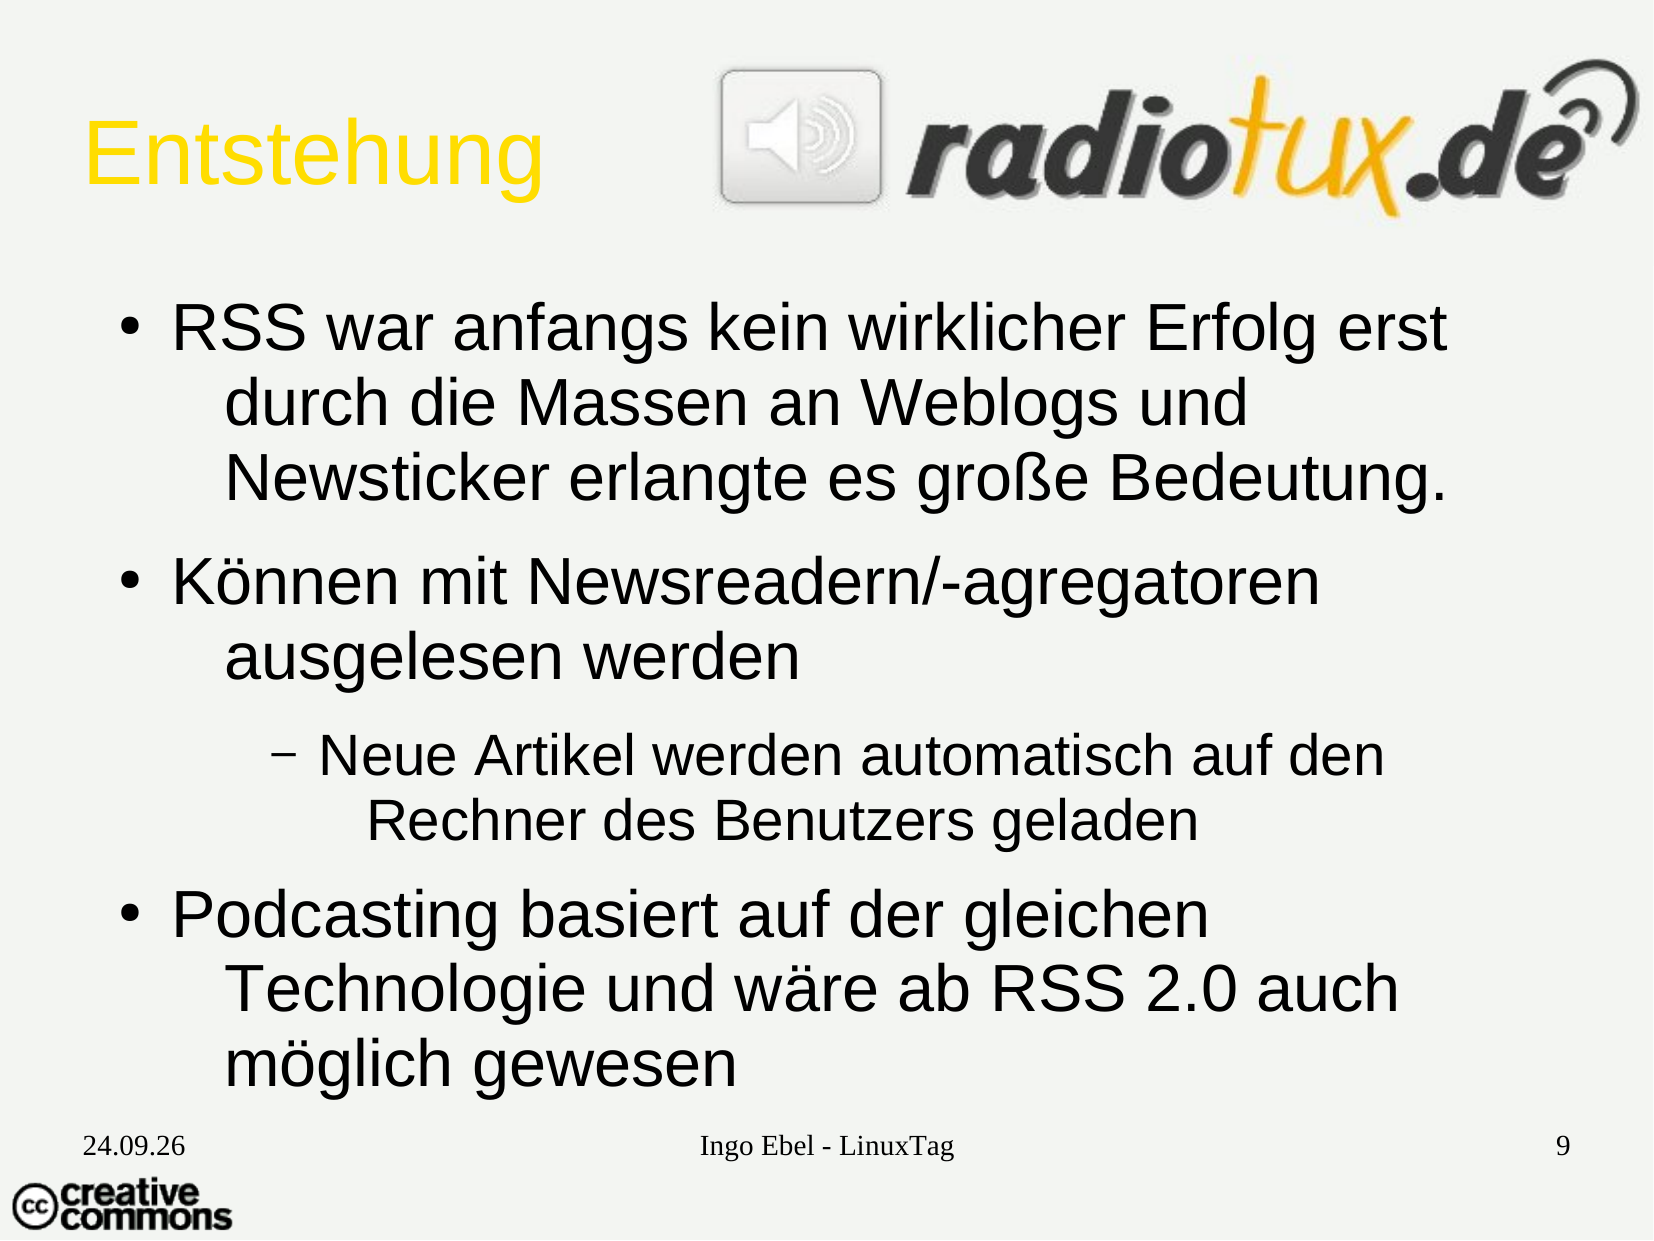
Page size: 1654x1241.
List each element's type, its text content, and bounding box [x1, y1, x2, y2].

picture [649, 0, 1654, 266]
picture [0, 1121, 236, 1240]
list RSS war anfangs kein wirklicher Erfolg erst durch die Massen an Weblogs und Newsticker erlangte es große Bedeutung. Können mit Newsreadern/-agregatoren ausgelesen werden Neue Artikel werden automatisch auf den Rechner des Benutzers geladen Podcasting basiert auf der gleichen Technologie und wäre ab RSS 2.0 auch möglich gewesen [82, 290, 1571, 1109]
title Entstehung [82, 49, 1571, 257]
